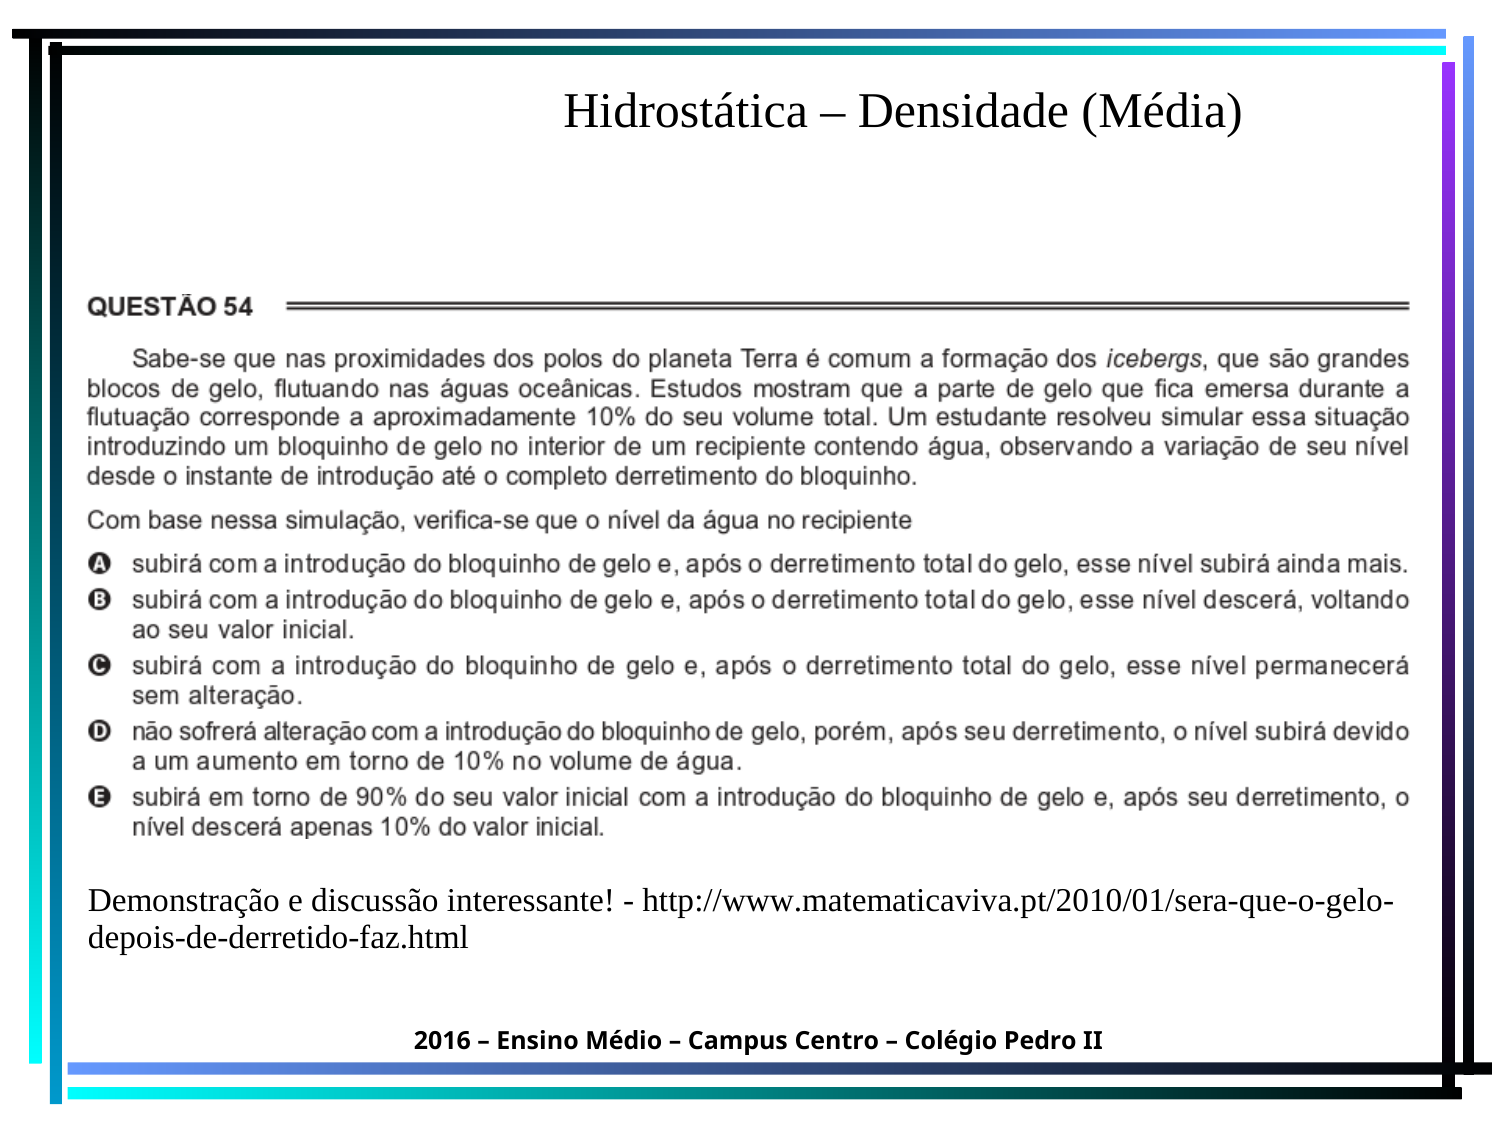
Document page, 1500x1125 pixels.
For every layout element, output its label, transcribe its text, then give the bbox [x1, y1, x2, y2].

text_box 2016 – Ensino Médio – Campus Centro – Colégio Pedro II [399, 1018, 1119, 1064]
text_box Demonstração e discussão interessante! - http://www.matematicaviva.pt/2010/01/sera-que-o-gelo-depois-de-derretido-faz.html [73, 874, 1444, 966]
title Hidrostática – Densidade (Média) [472, 70, 1335, 154]
picture [0, 0, 1500, 1125]
